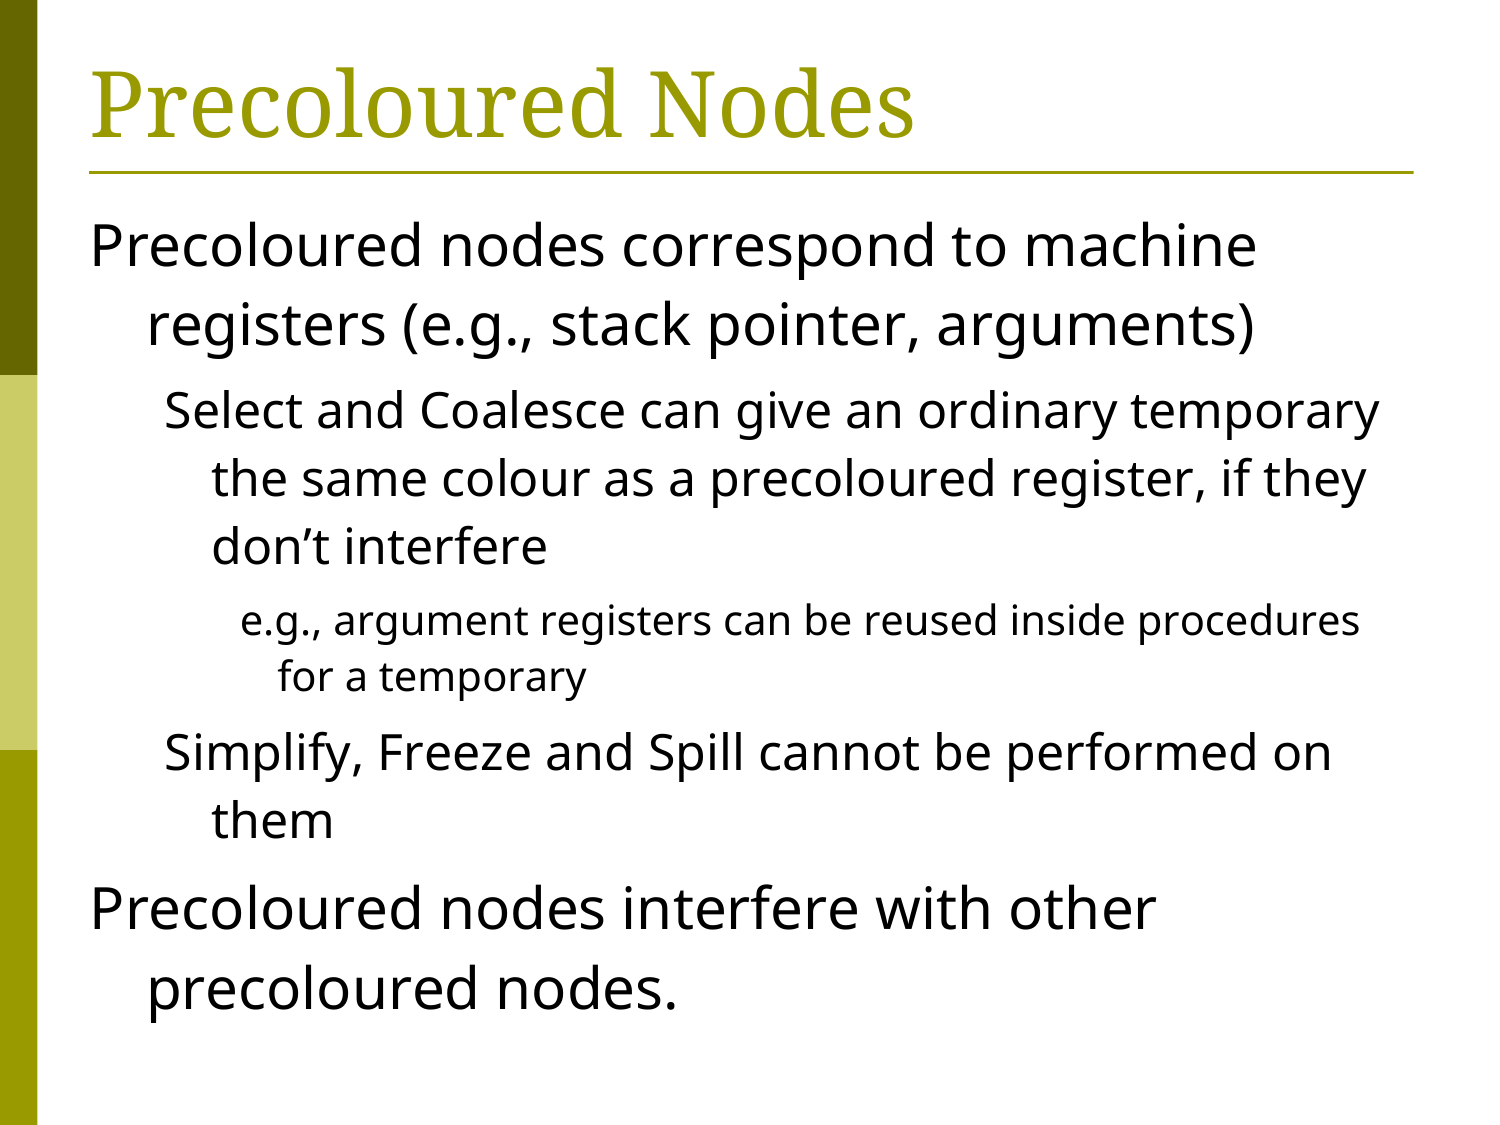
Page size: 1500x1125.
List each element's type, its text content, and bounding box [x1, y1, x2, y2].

title Precoloured Nodes [75, 45, 1426, 173]
list Precoloured nodes correspond to machine registers (e.g., stack pointer, arguments) Select and Coalesce can give an ordinary temporary the same colour as a precoloured register, if they don’t interfere e.g., argument registers can be reused inside procedures for a temporary Simplify, Freeze and Spill cannot be performed on them Precoloured nodes interfere with other precoloured nodes. [75, 196, 1426, 1006]
